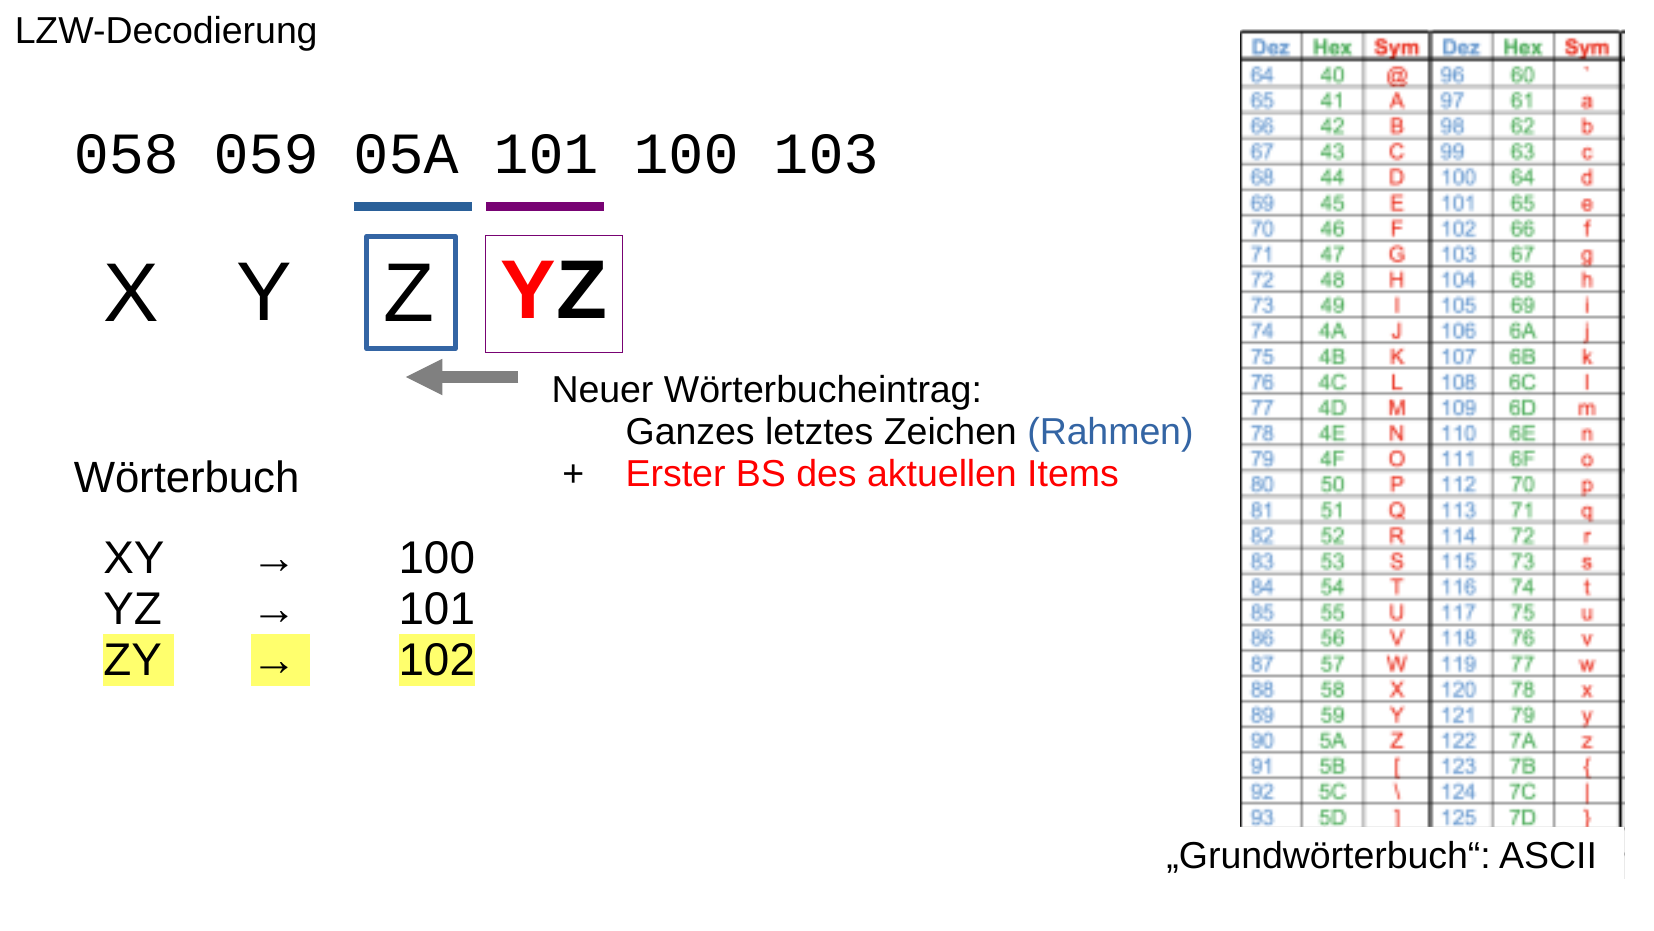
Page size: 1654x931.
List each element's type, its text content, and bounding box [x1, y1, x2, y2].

text_box YZ [485, 235, 623, 353]
picture [1240, 29, 1625, 826]
text_box Y [220, 236, 310, 348]
text_box LZW-Decodierung [0, 2, 1241, 60]
text_box Neuer Wörterbucheintrag: Ganzes letztes Zeichen (Rahmen) + Erster BS des aktuellen Items [536, 360, 1209, 502]
text_box 058 059 05A 101 100 103 [59, 118, 916, 207]
text_box Wörterbuch [59, 445, 355, 509]
text_box Z [366, 236, 456, 349]
text_box „Grundwörterbuch“: ASCII [1151, 826, 1625, 886]
text_box XY → 100 YZ → 101 ZY → 102 [88, 524, 532, 694]
text_box X [88, 238, 178, 347]
